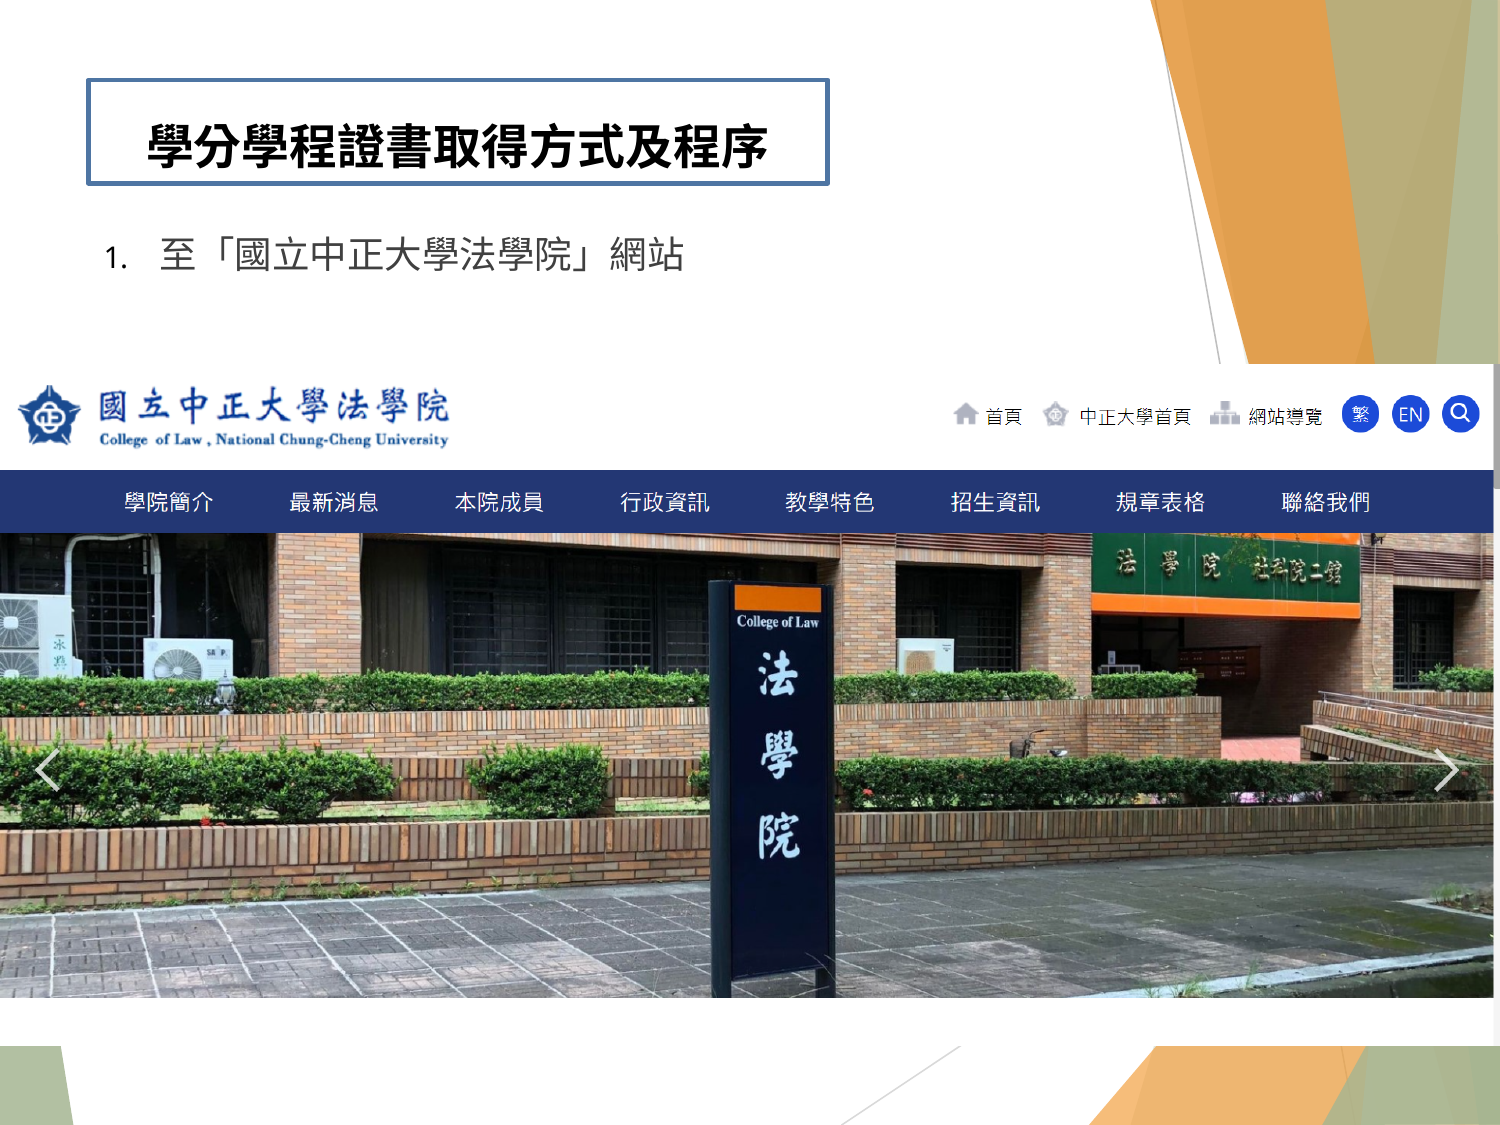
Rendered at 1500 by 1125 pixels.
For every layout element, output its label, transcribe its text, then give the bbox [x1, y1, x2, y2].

text_box 學分學程證書取得方式及程序 [88, 79, 828, 184]
list 至「國立中正大學法學院」網站 [88, 223, 1130, 316]
picture [0, 364, 1500, 1046]
